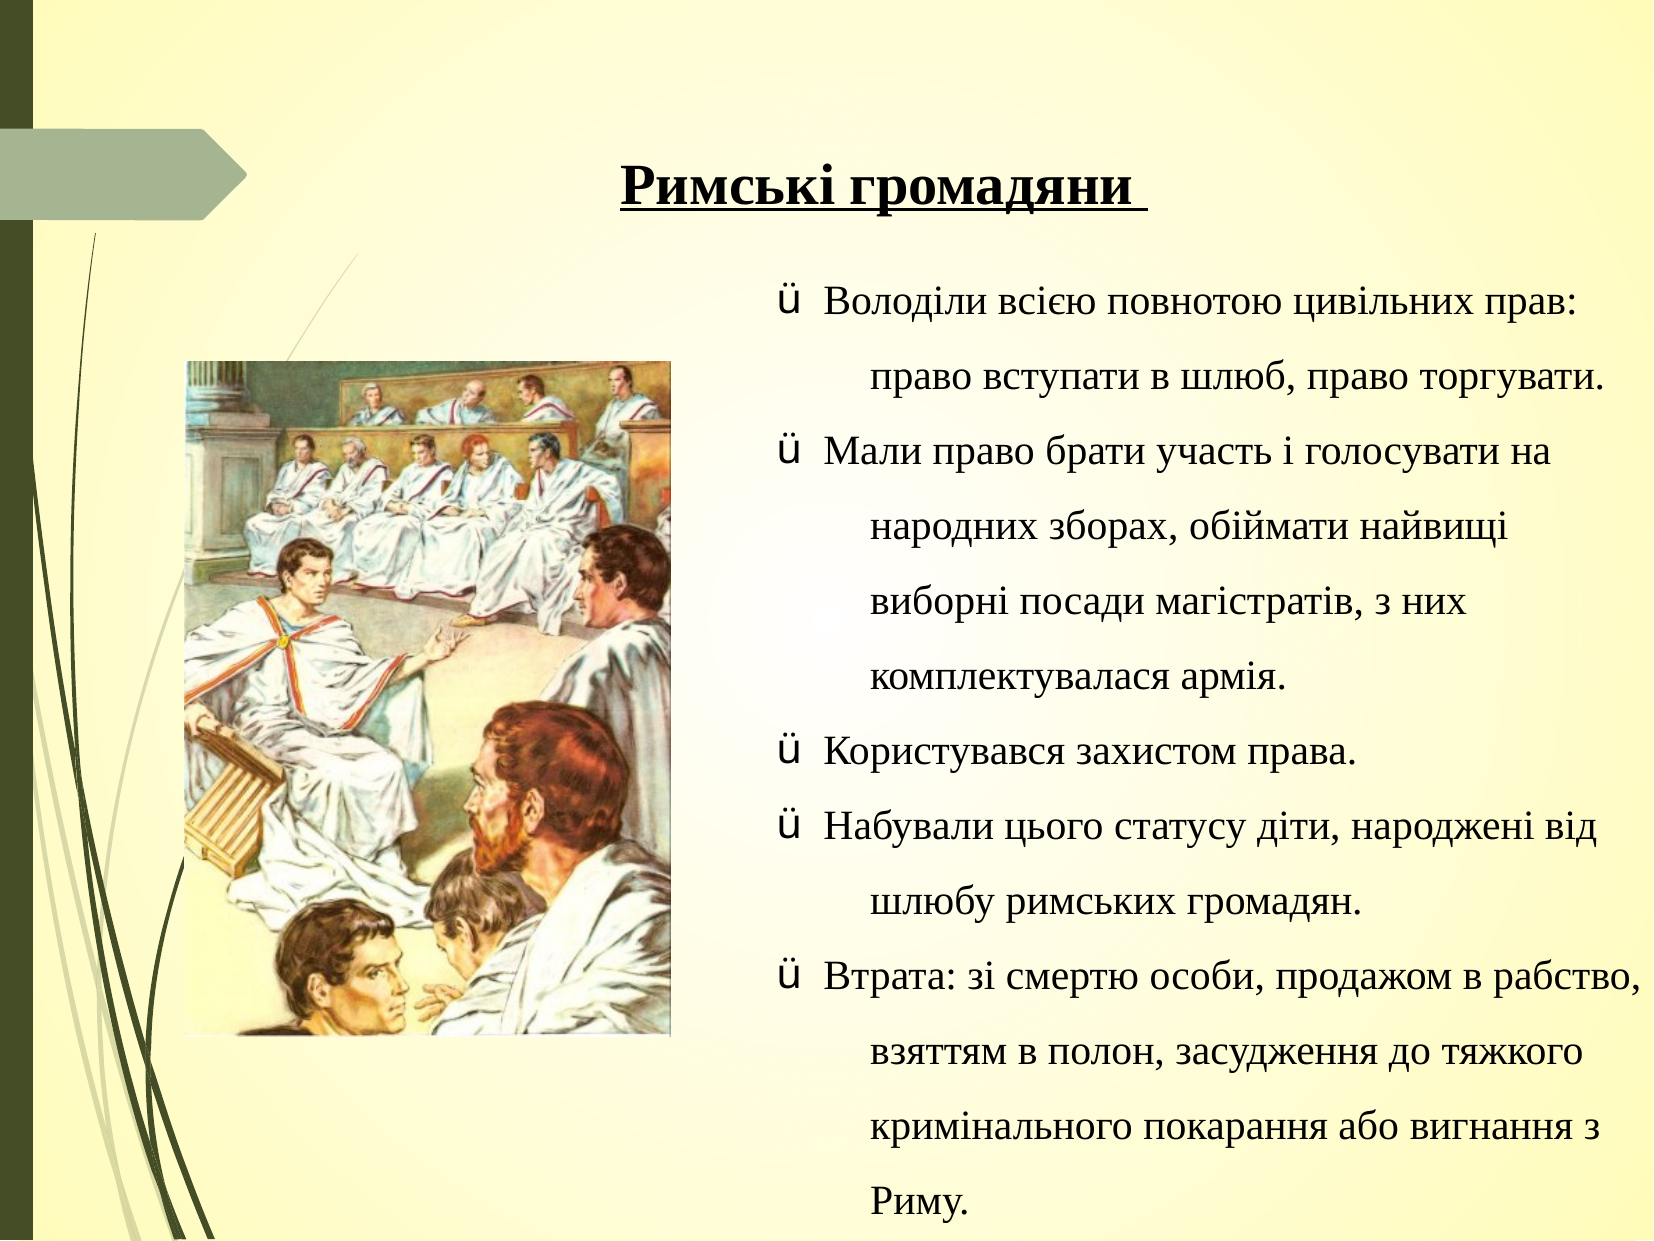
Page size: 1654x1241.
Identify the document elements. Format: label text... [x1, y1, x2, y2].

picture [184, 361, 671, 1037]
text_box Володіли всією повнотою цивільних прав: право вступати в шлюб, право торгувати. Мали право брати участь і голосувати на народних зборах, обіймати найвищі виборні посади магістратів, з них комплектувалася армія. Користувався захистом права. Набували цього статусу діти, народжені від шлюбу римських громадян. Втрата: зі смертю особи, продажом в рабство, взяттям в полон, засудження до тяжкого кримінального покарання або вигнання з Риму. [762, 240, 1654, 1230]
text_box Римські громадяни [605, 104, 1163, 224]
